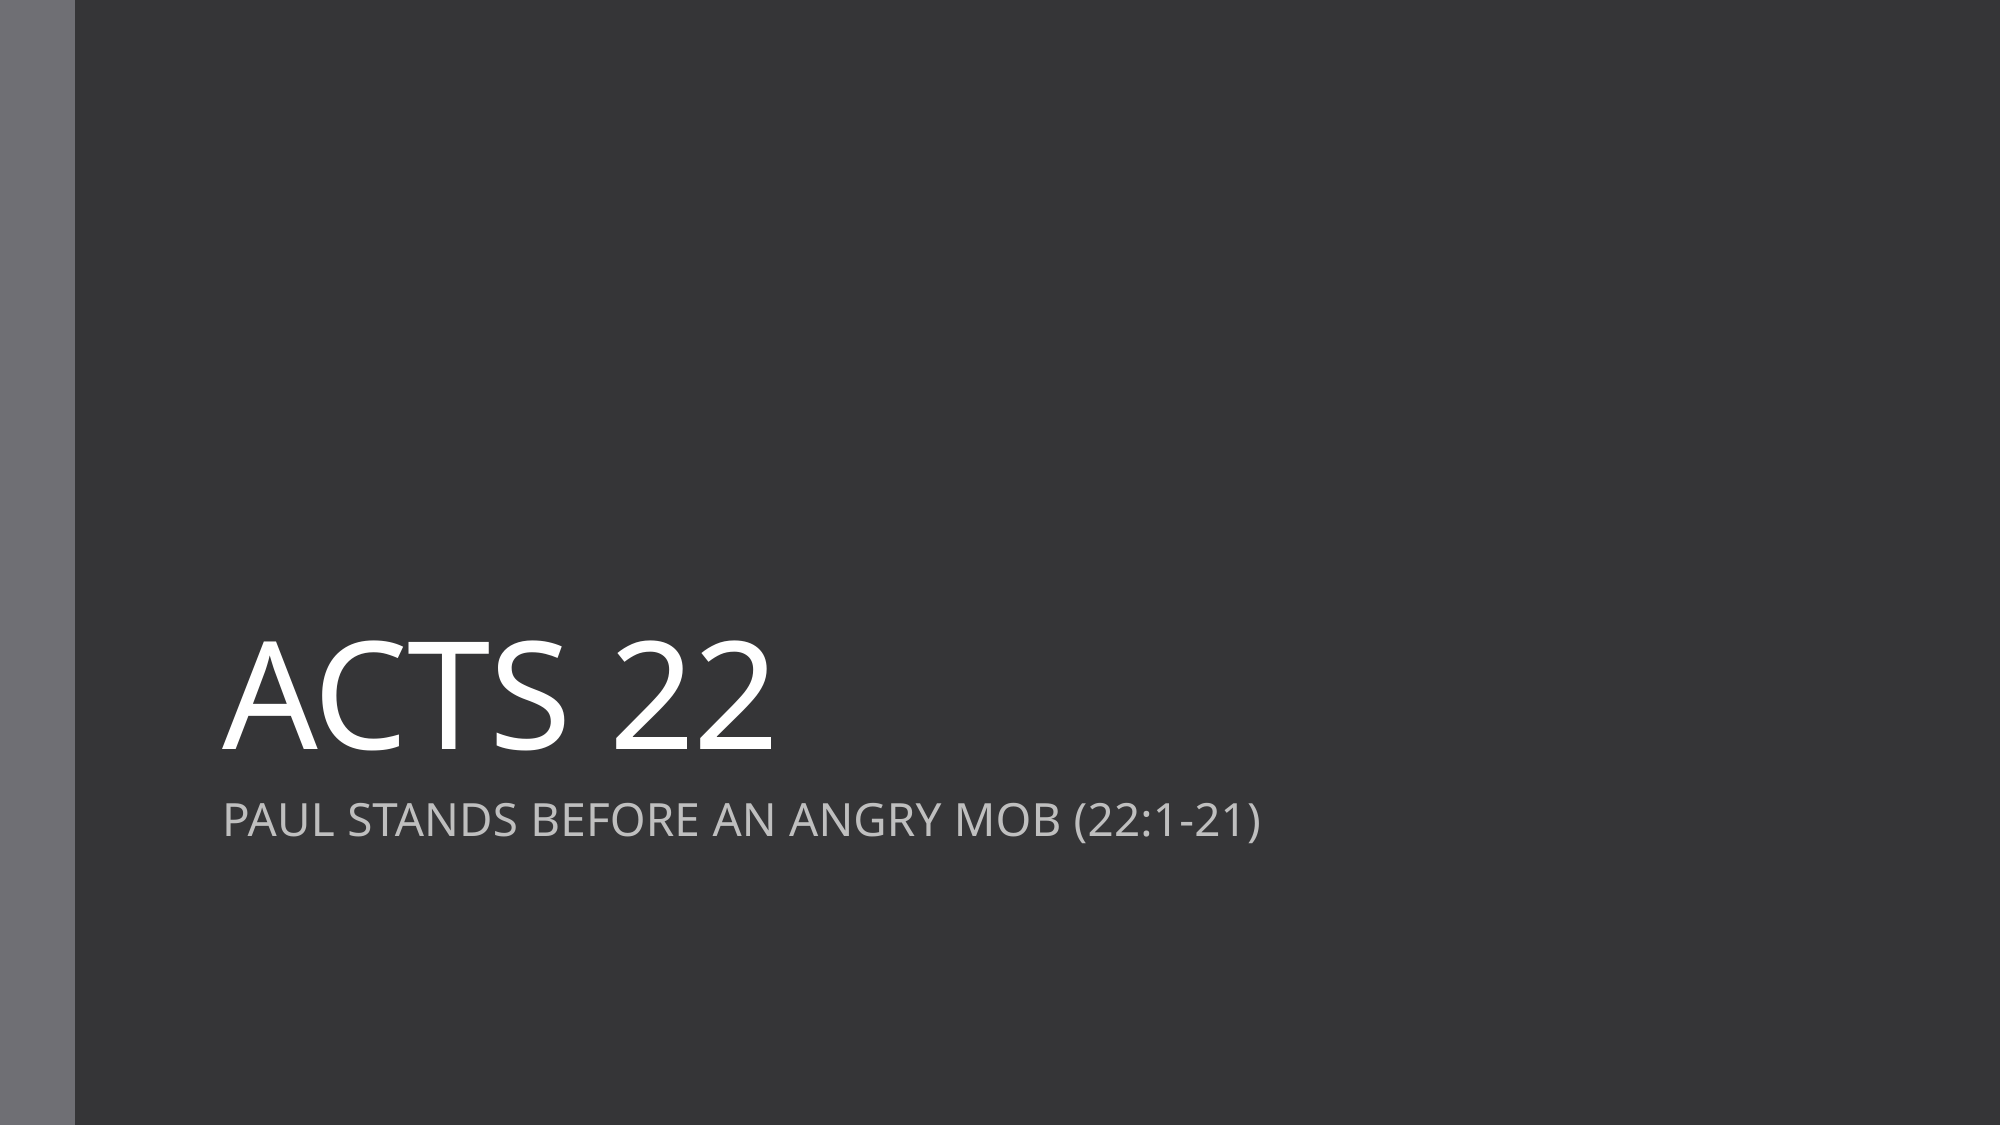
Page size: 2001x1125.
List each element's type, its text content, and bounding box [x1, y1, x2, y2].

subtitle PAUL STANDS BEFORE AN ANGRY MOB (22:1-21) [206, 787, 1752, 1066]
title ACTS 22 [206, 124, 1752, 787]
